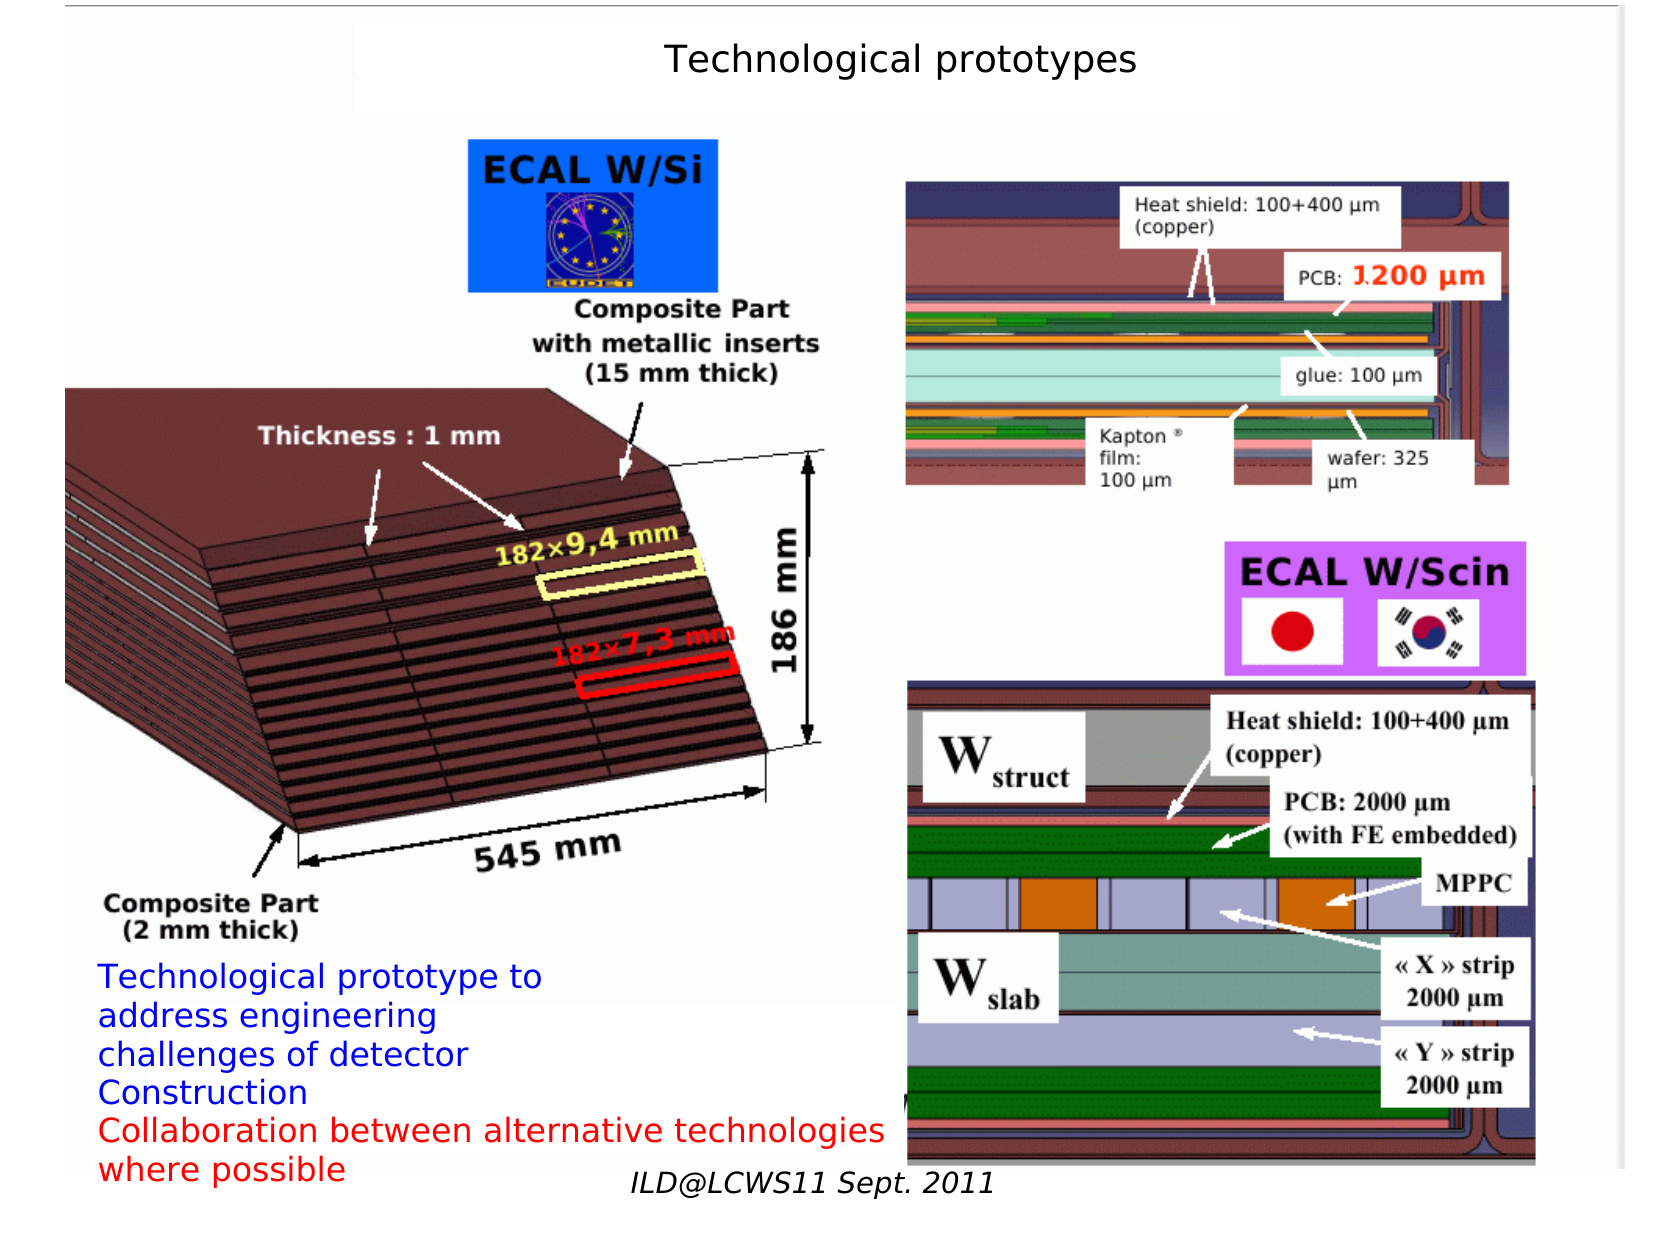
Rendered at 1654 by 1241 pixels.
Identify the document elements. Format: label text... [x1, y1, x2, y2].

text_box [354, 23, 1241, 113]
picture [65, 5, 1625, 1169]
text_box Technological prototypes [649, 30, 1146, 89]
text_box Technological prototype to address engineering challenges of detector Construction Collaboration between alternative technologies where possible [82, 950, 903, 1199]
